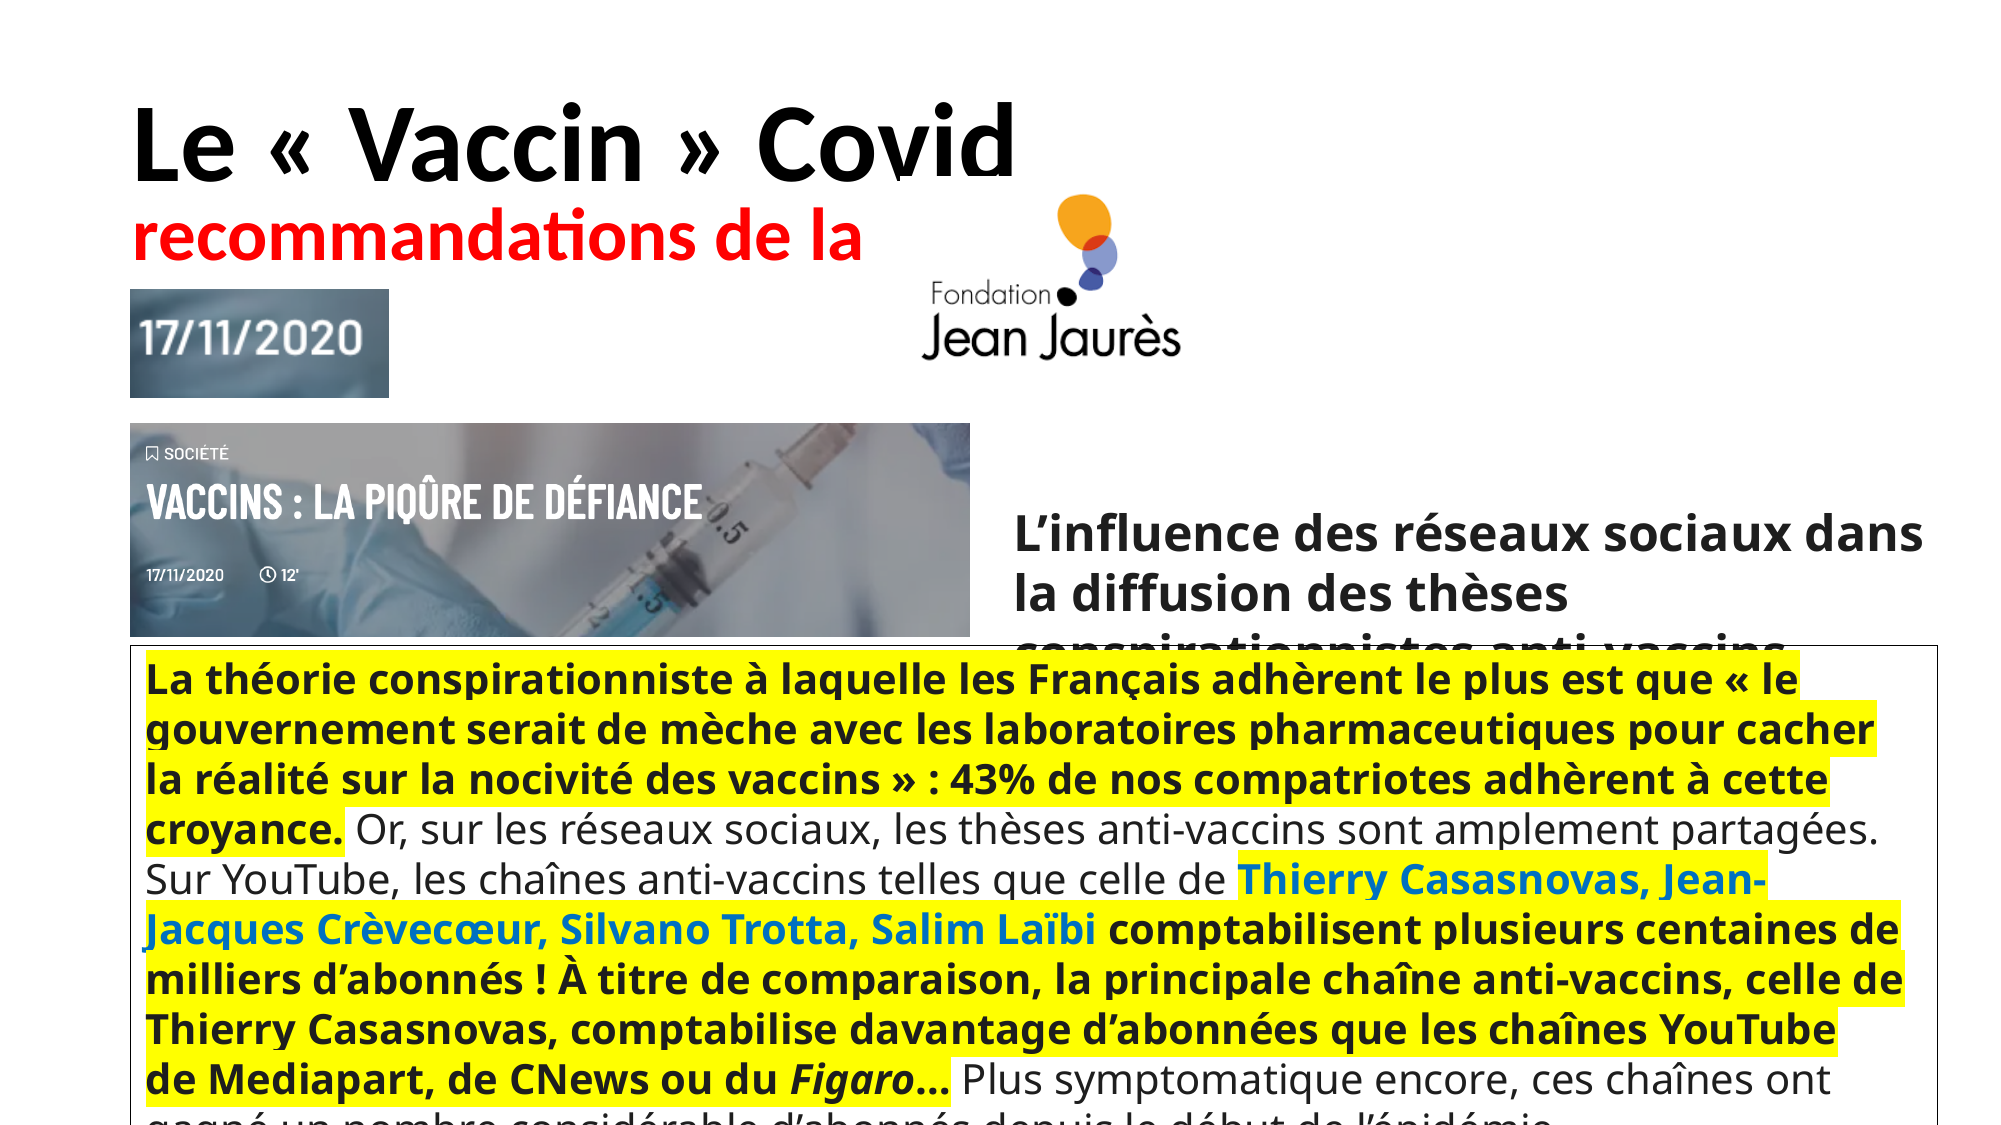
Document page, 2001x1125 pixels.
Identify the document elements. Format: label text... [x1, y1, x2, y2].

picture [130, 423, 970, 637]
picture [130, 289, 389, 398]
text_box La théorie conspirationniste à laquelle les Français adhèrent le plus est que « le gouvernement serait de mèche avec les laboratoires pharmaceutiques pour cacher la réalité sur la nocivité des vaccins » : 43% de nos compatriotes adhèrent à cette croyance. Or, sur les réseaux sociaux, les thèses anti-vaccins sont amplement partagées. Sur YouTube, les chaînes anti-vaccins telles que celle de Thierry Casasnovas, Jean-Jacques Crèvecœur, Silvano Trotta, Salim Laïbi comptabilisent plusieurs centaines de milliers d’abonnés ! À titre de comparaison, la principale chaîne anti-vaccins, celle de Thierry Casasnovas, comptabilise davantage d’abonnées que les chaînes YouTube de Mediapart, de CNews ou du Figaro… Plus symptomatique encore, ces chaînes ont gagné un nombre considérable d’abonnés depuis le début de l’épidémie. [130, 645, 1938, 1116]
picture [900, 176, 1199, 377]
text_box L’influence des réseaux sociaux dans la diffusion des thèses conspirationnistes anti-vaccins [998, 494, 1968, 631]
text_box Le « Vaccin » Covid recommandations de la [117, 76, 1883, 294]
